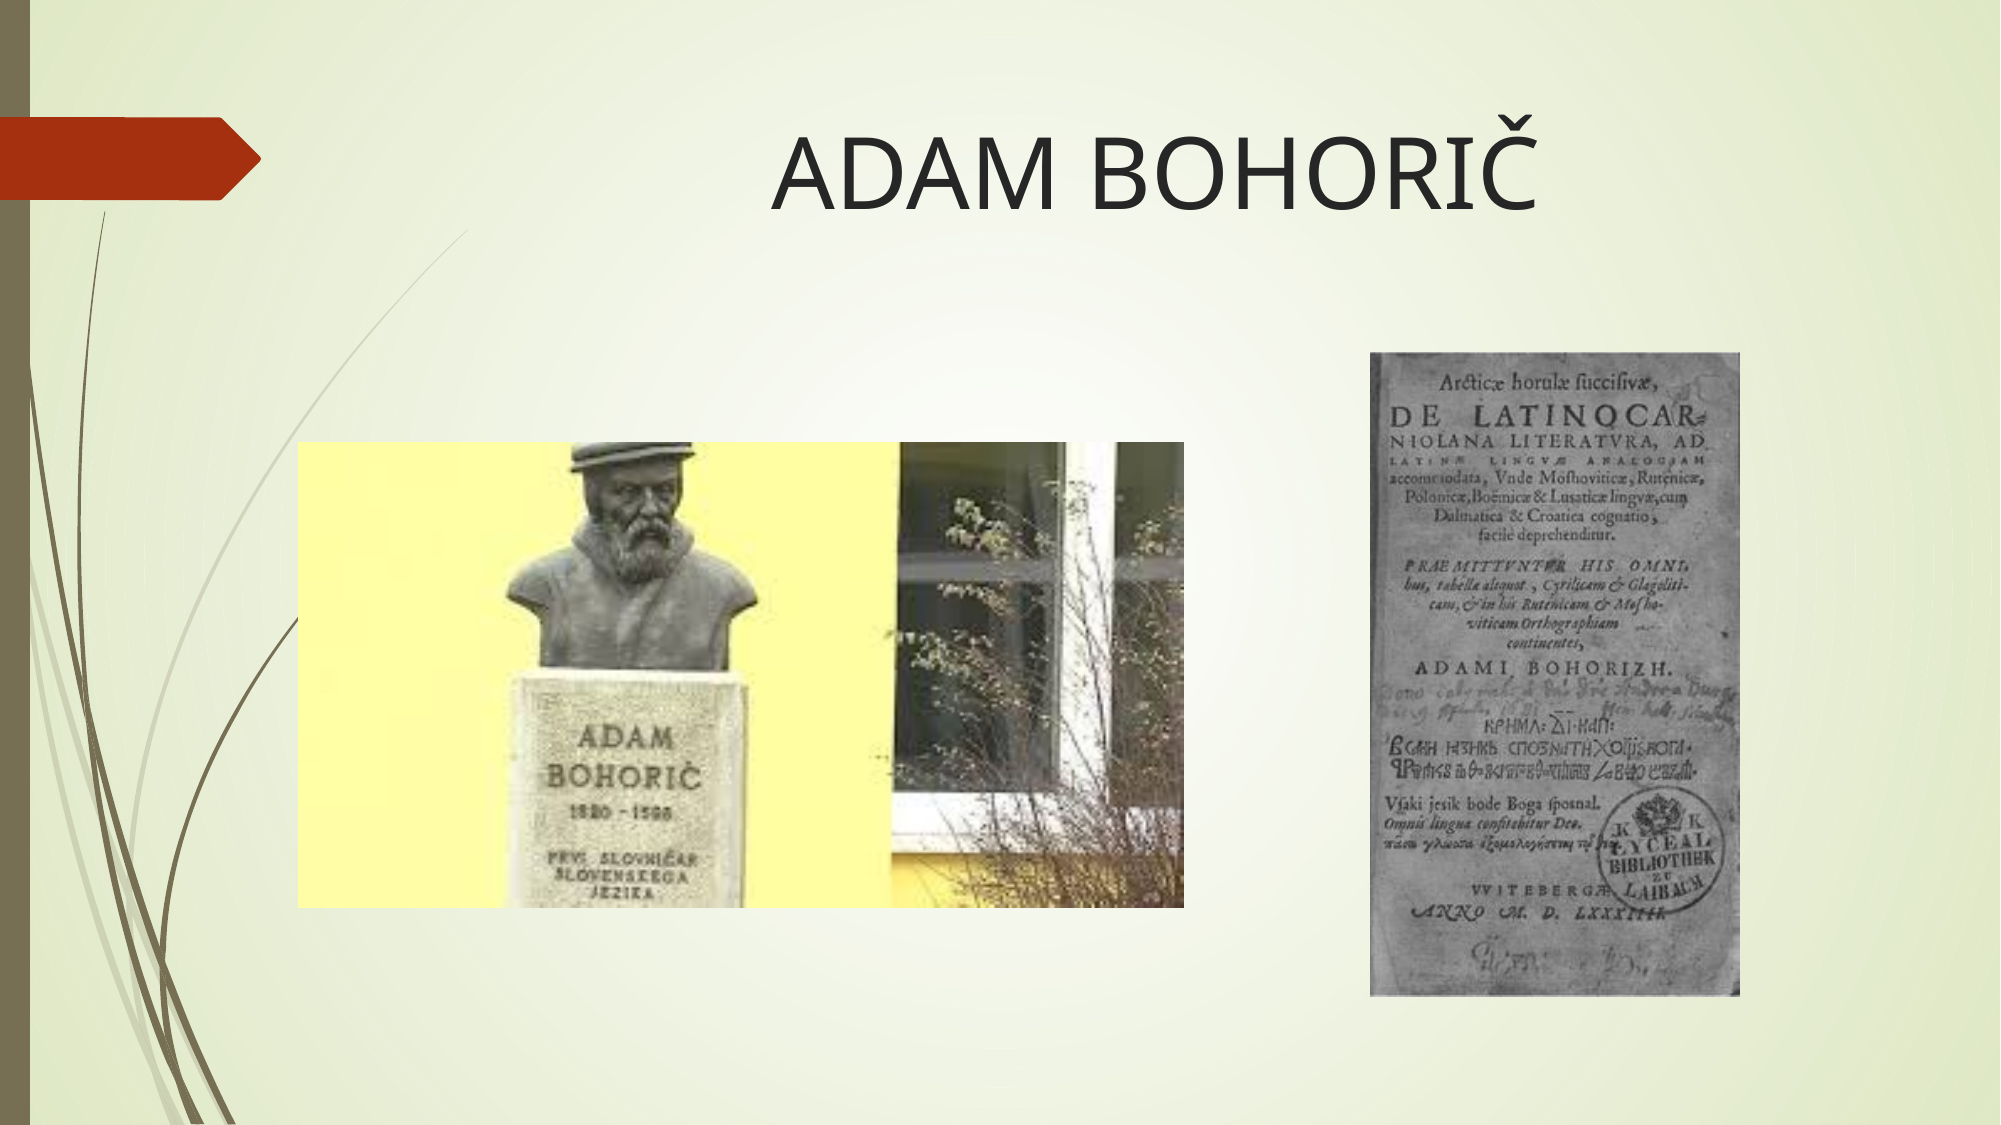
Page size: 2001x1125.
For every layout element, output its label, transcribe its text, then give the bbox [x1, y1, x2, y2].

picture [298, 442, 1184, 908]
picture [1370, 352, 1740, 997]
title ADAM BOHORIČ [425, 102, 1888, 313]
